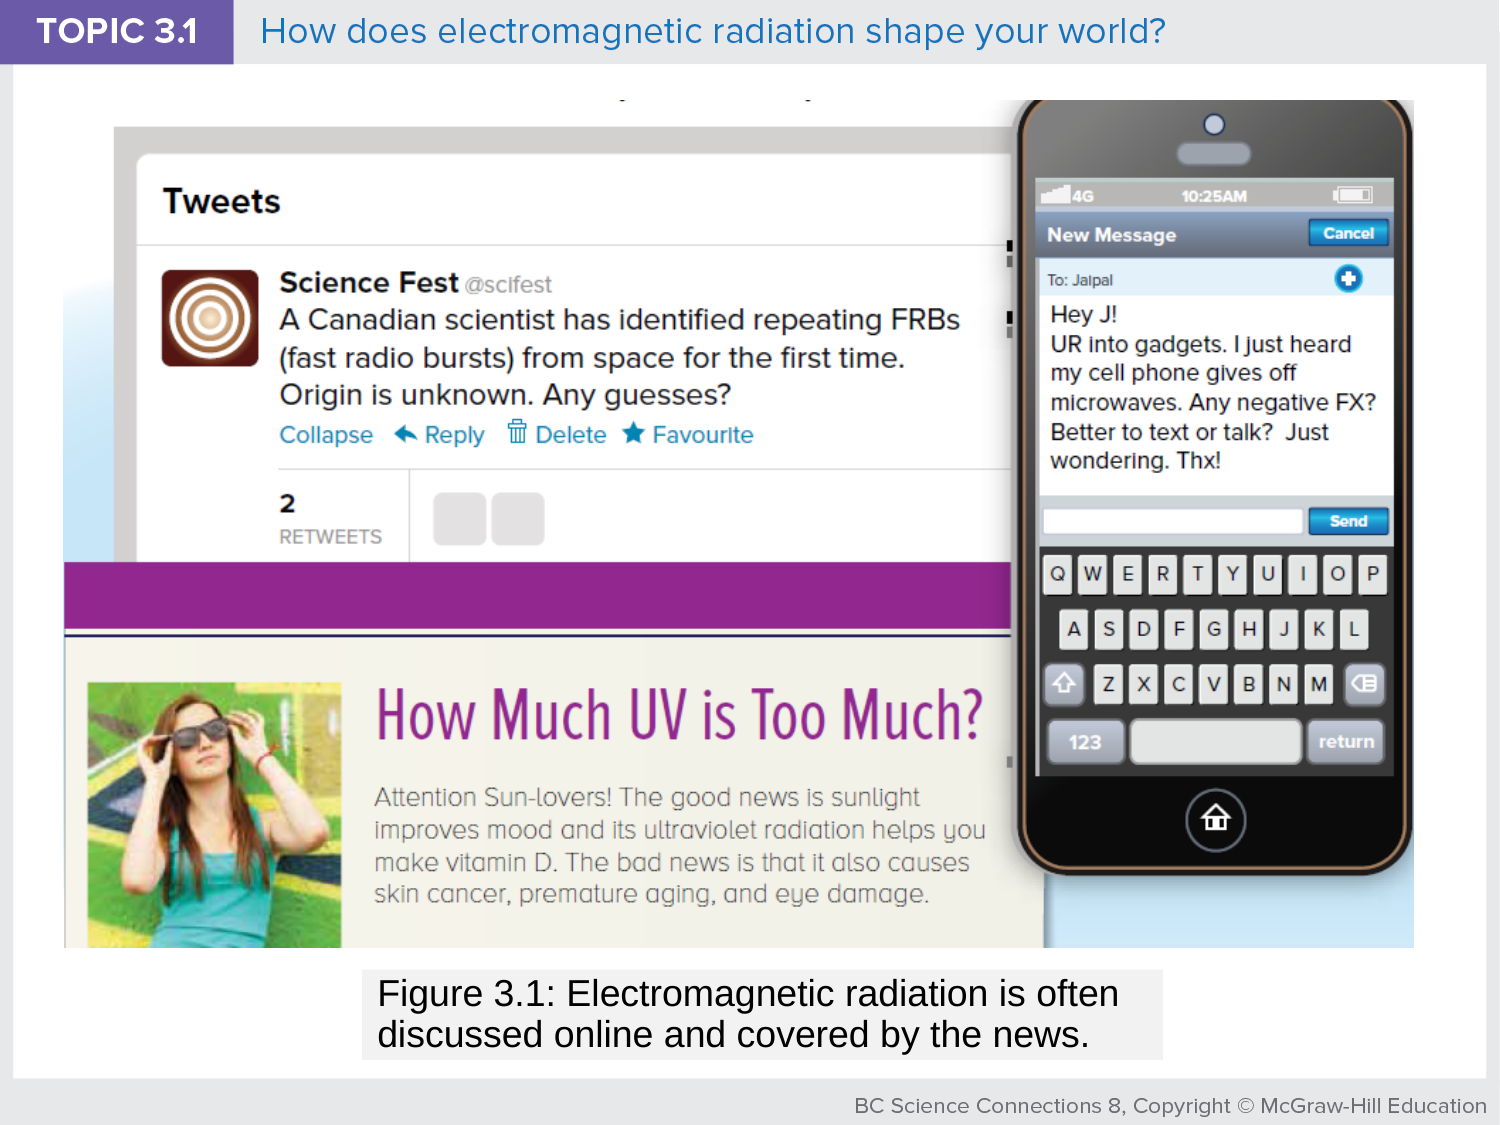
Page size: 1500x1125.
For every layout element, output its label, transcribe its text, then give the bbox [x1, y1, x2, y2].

list Figure 3.1: Electromagnetic radiation is often discussed online and covered by the news. [362, 969, 1163, 1060]
picture [0, 0, 1500, 1082]
